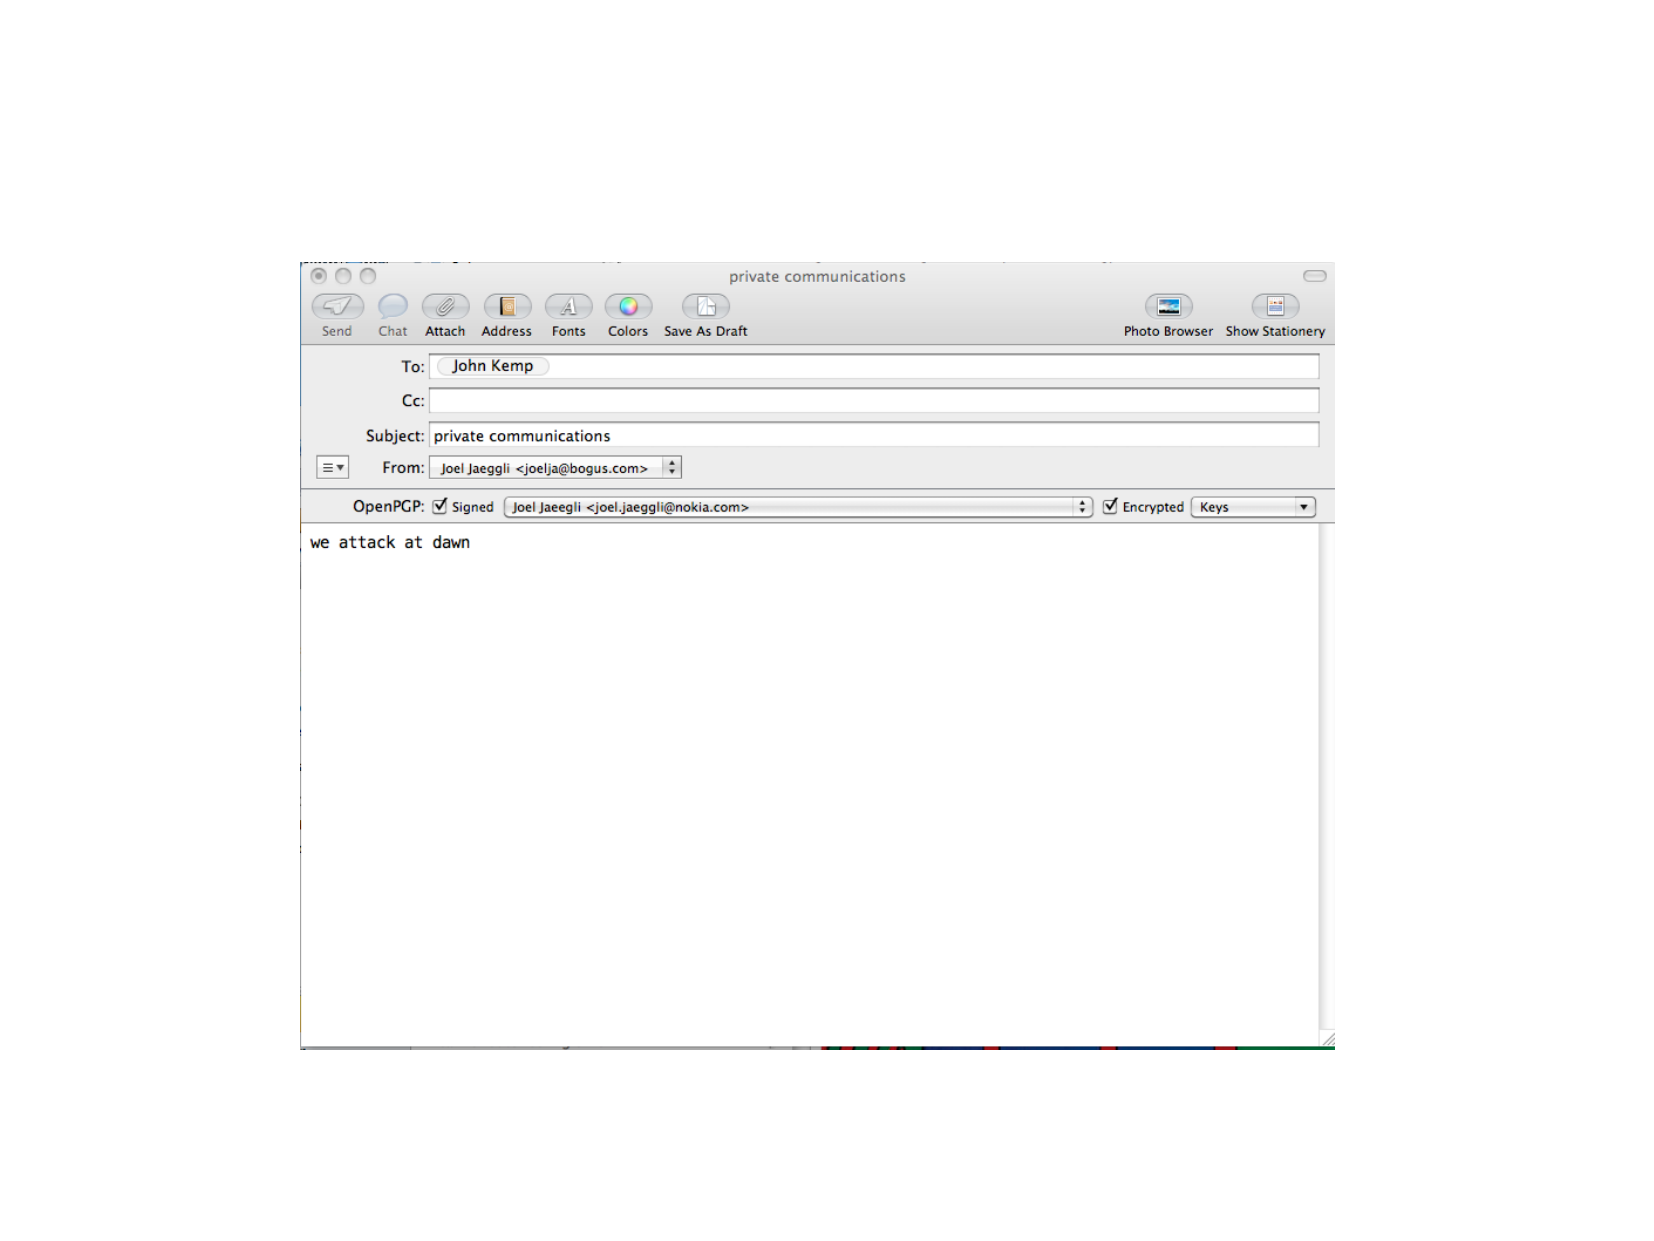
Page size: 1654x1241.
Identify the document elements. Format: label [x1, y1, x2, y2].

picture [300, 262, 1335, 1050]
